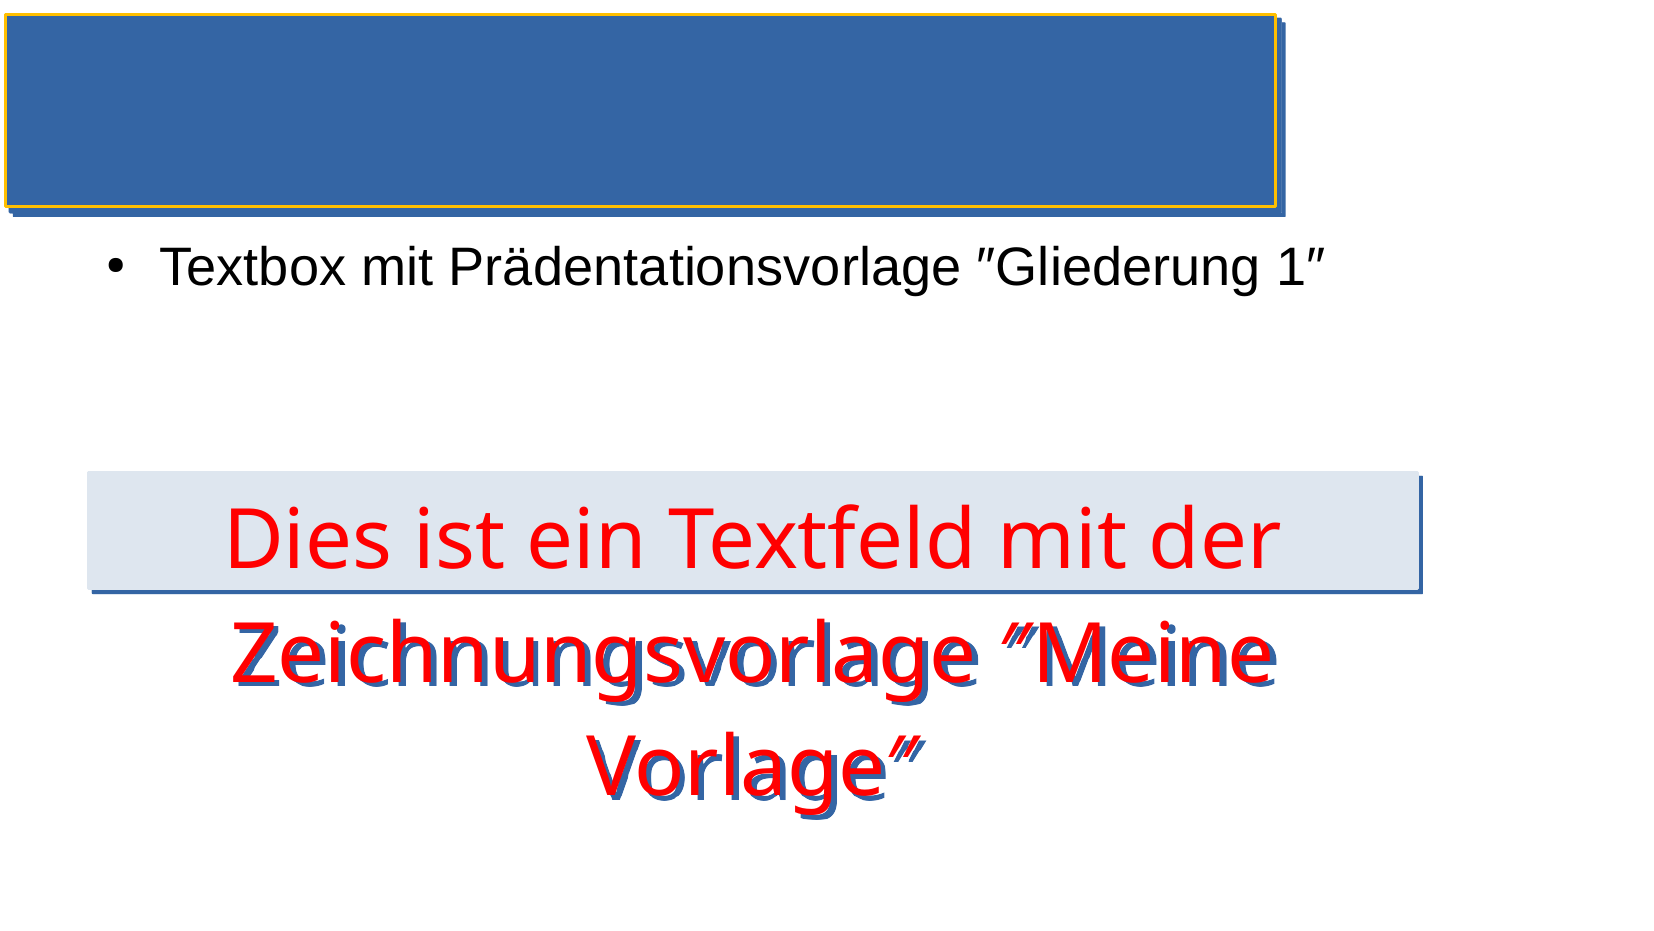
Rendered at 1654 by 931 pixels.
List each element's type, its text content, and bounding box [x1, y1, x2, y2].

list Textbox mit Prädentationsvorlage ″Gliederung 1″ [88, 236, 1565, 325]
text_box Dies ist ein Textfeld mit der Zeichnungsvorlage ″Meine Vorlage″ [88, 472, 1418, 589]
